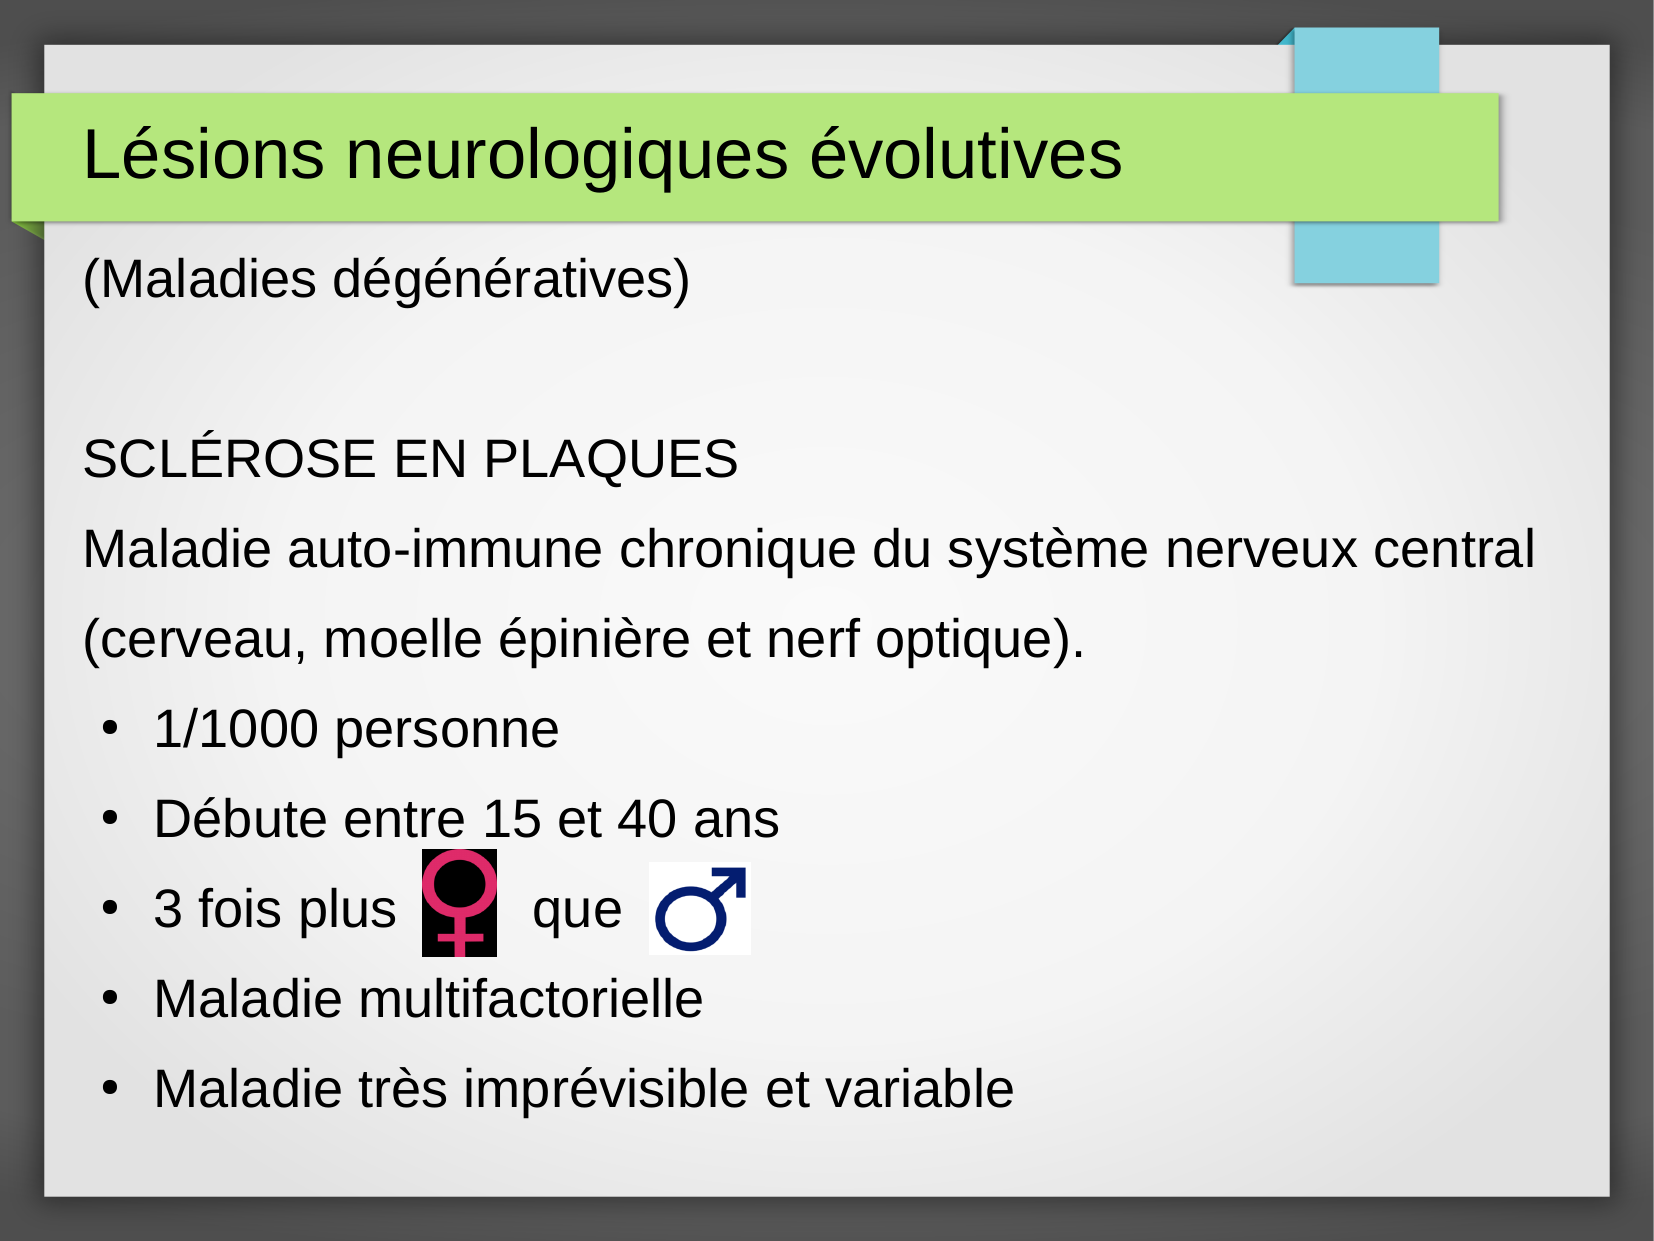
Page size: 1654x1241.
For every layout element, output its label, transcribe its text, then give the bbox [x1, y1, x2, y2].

list (Maladies dégénératives) SCLÉROSE EN PLAQUES Maladie auto-immune chronique du système nerveux central (cerveau, moelle épinière et nerf optique). 1/1000 personne Débute entre 15 et 40 ans 3 fois plus que Maladie multifactorielle Maladie très imprévisible et variable [82, 248, 1571, 1123]
picture [0, 0, 1654, 1241]
title Lésions neurologiques évolutives [82, 94, 1264, 213]
